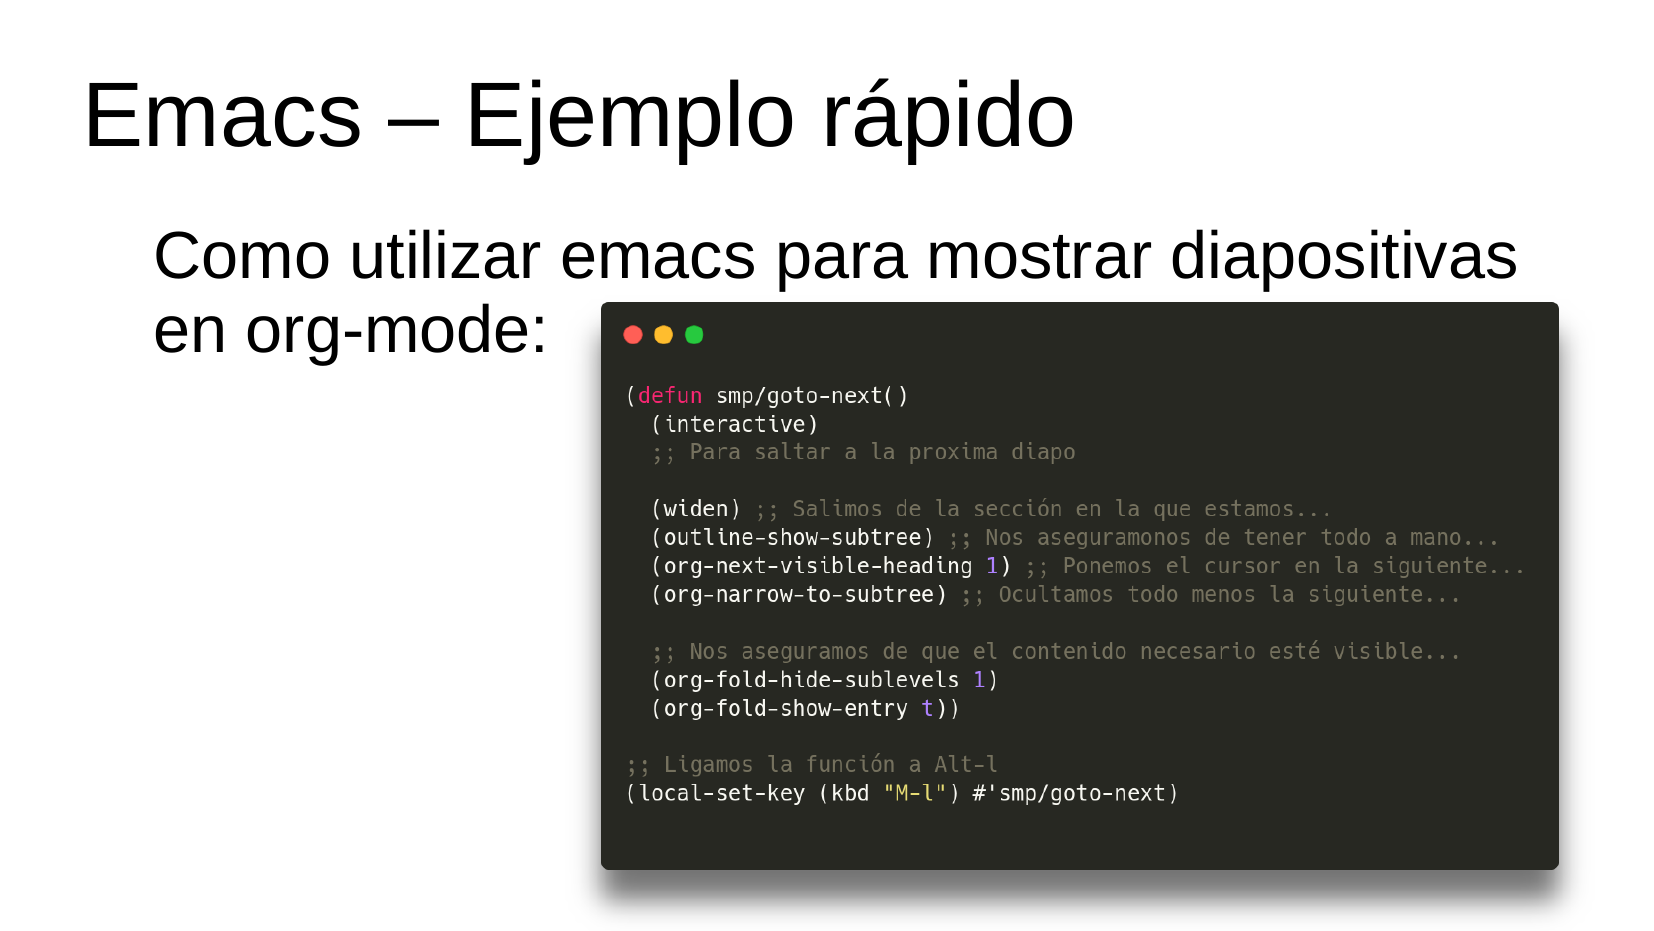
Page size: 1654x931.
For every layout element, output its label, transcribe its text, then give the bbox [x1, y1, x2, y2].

list Como utilizar emacs para mostrar diapositivas en org-mode: [82, 217, 1571, 758]
picture [565, 295, 1595, 931]
title Emacs – Ejemplo rápido [82, 37, 1571, 193]
